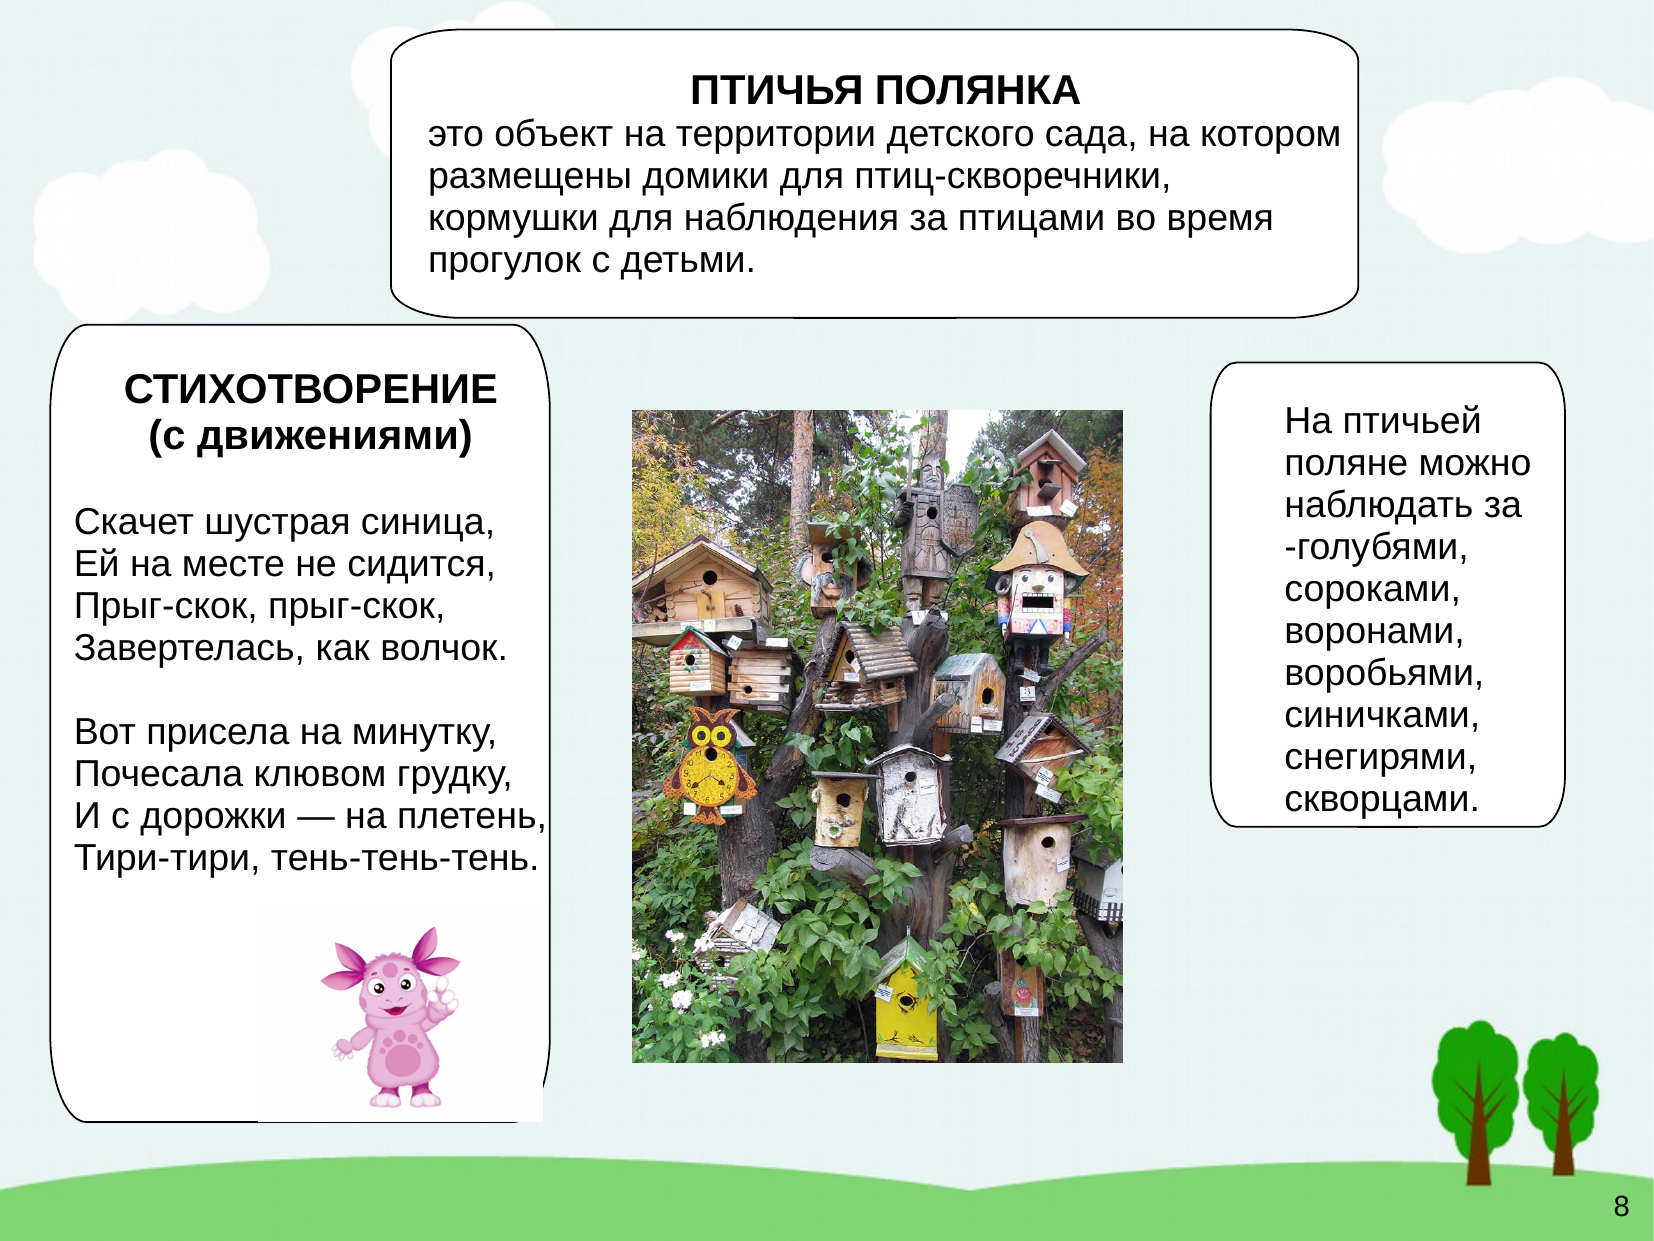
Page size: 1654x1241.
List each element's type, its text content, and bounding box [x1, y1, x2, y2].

text_box [1210, 362, 1563, 827]
text_box [50, 324, 550, 1123]
text_box [391, 29, 1359, 318]
text_box ПТИЧЬЯ ПОЛЯНКА это объект на территории детского сада, на котором размещены домики для птиц-скворечники, кормушки для наблюдения за птицами во время прогулок с детьми. [413, 59, 1359, 289]
text_box СТИХОТВОРЕНИЕ (с движениями) Скачет шустрая синица, Ей на месте не сидится, Прыг-скок, прыг-скок, Завертелась, как волчок. Вот присела на минутку, Почесала клювом грудку, И с дорожки — на плетень, Тири-тири, тень-тень-тень. [59, 358, 563, 886]
picture [0, 0, 1654, 1241]
text_box На птичьей поляне можно наблюдать за -голубями, сороками, воронами, воробьями, синичками, снегирями, скворцами. [1269, 392, 1609, 827]
